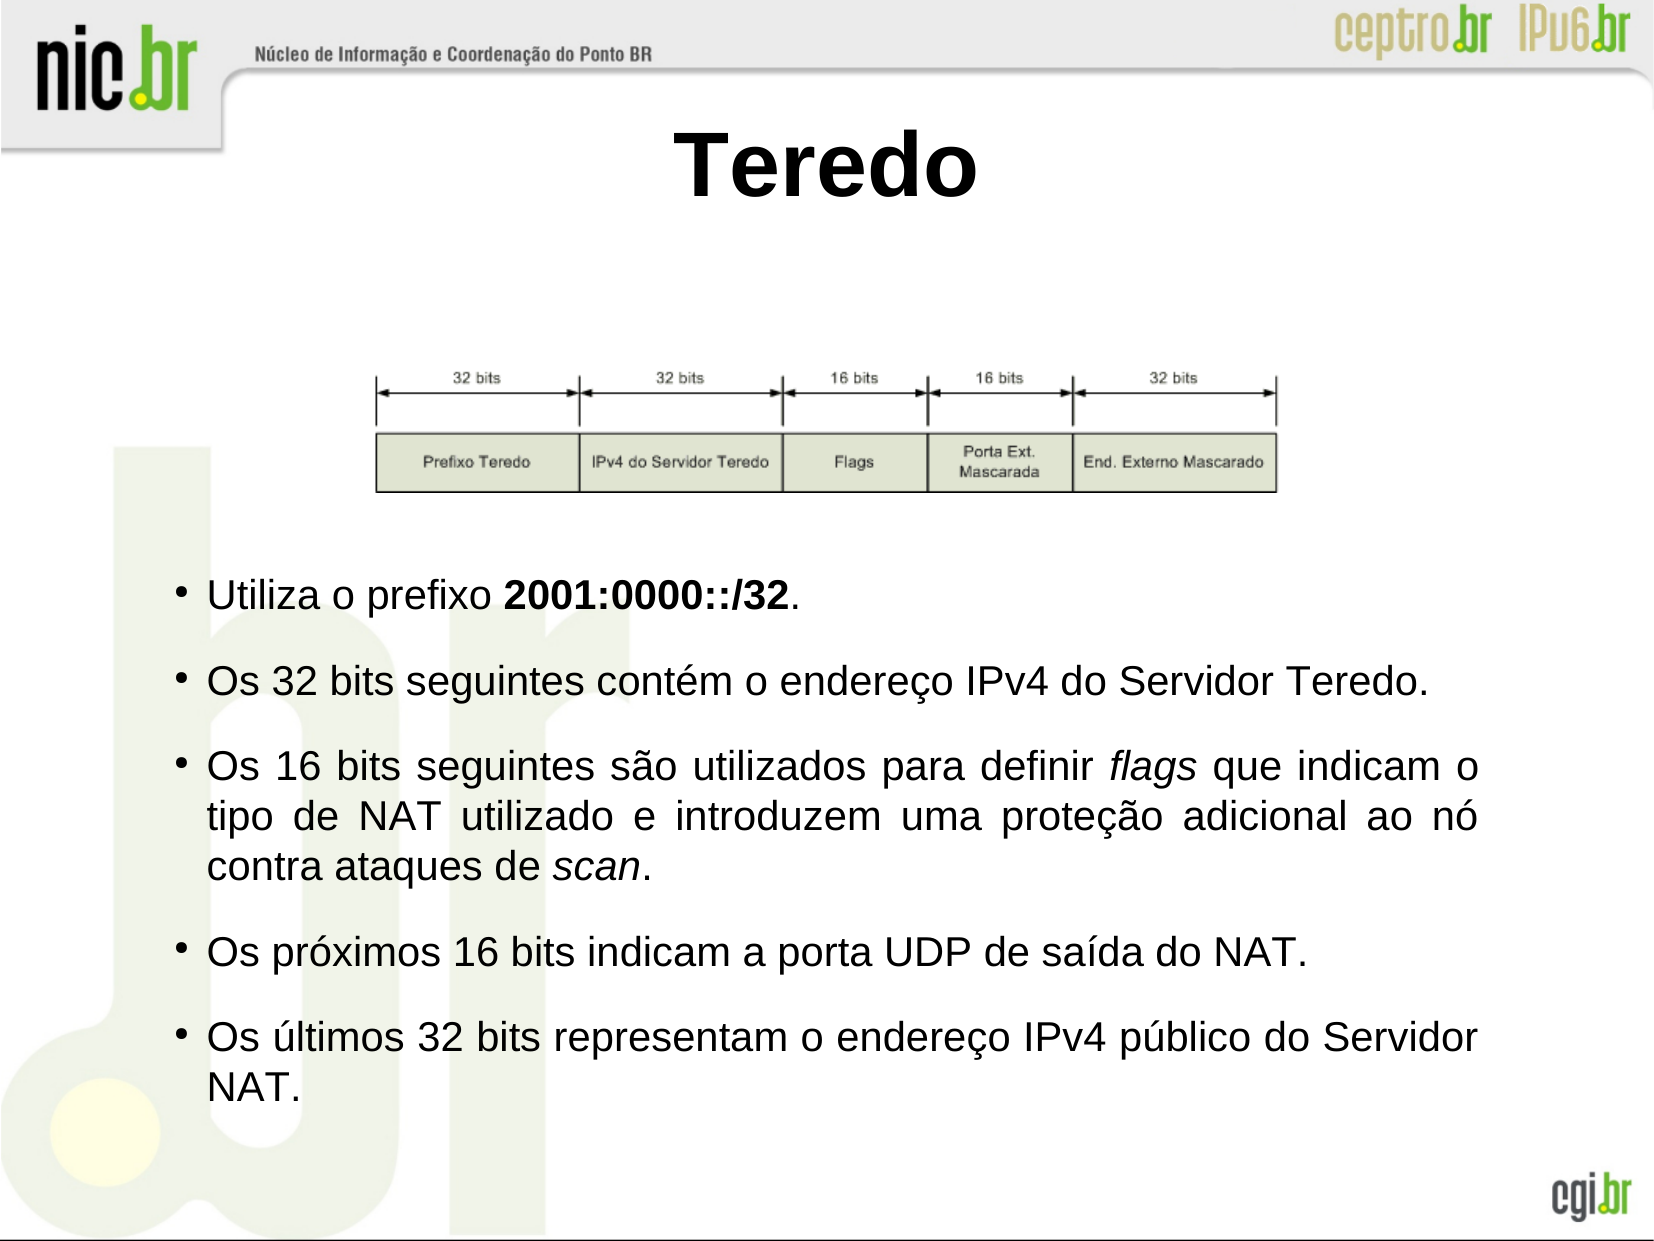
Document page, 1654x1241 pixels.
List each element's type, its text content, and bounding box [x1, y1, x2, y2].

picture [0, 0, 1654, 1241]
text_box Teredo [73, 97, 1580, 215]
text_box Utiliza o prefixo 2001:0000::/32. Os 32 bits seguintes contém o endereço IPv4 do Servidor Teredo. Os 16 bits seguintes são utilizados para definir flags que indicam o tipo de NAT utilizado e introduzem uma proteção adicional ao nó contra ataques de scan. Os próximos 16 bits indicam a porta UDP de saída do NAT. Os últimos 32 bits representam o endereço IPv4 público do Servidor NAT. [159, 560, 1495, 1119]
